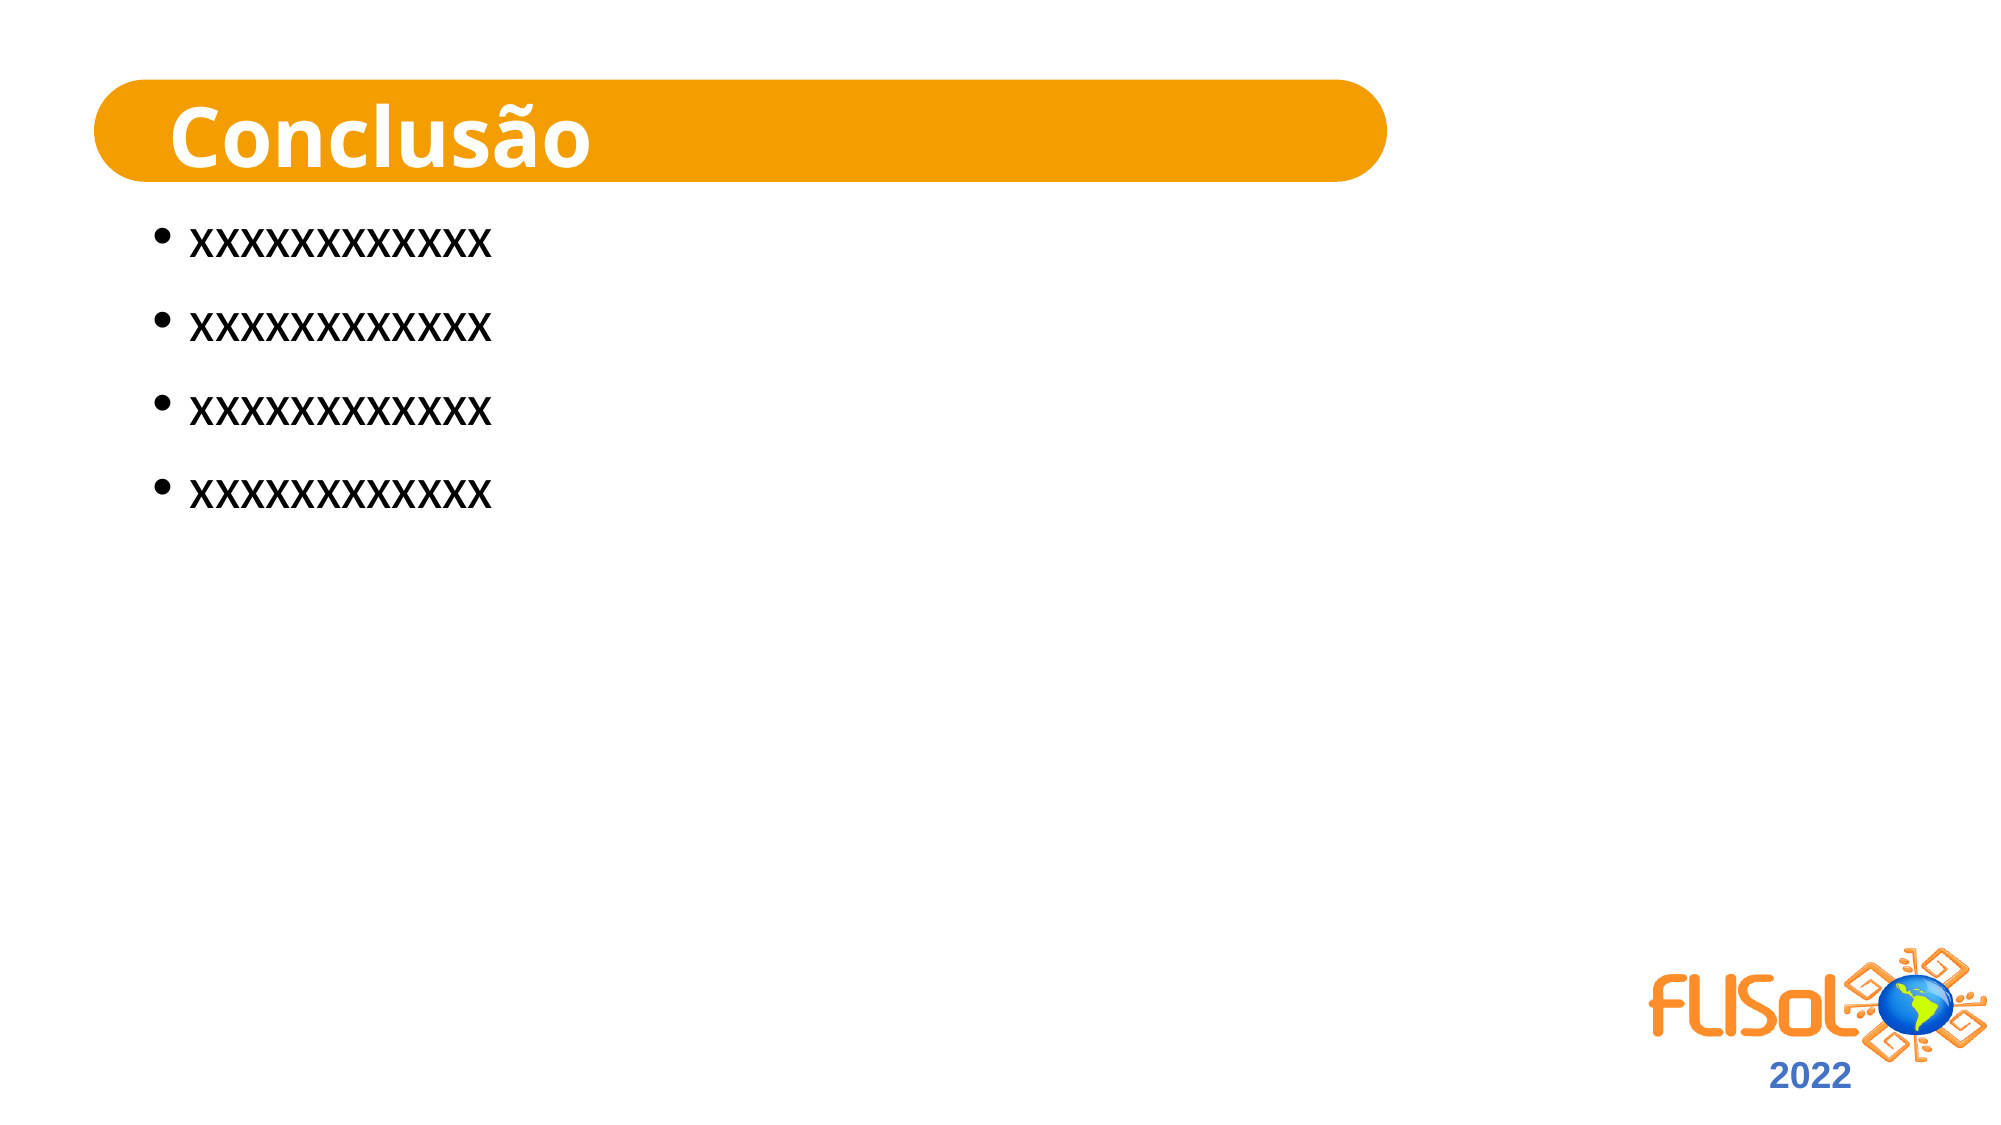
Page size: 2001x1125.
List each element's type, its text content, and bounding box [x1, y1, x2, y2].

title Conclusão [153, 82, 1447, 200]
list xxxxxxxxxxxx xxxxxxxxxxxx xxxxxxxxxxxx xxxxxxxxxxxx [137, 200, 1863, 1014]
